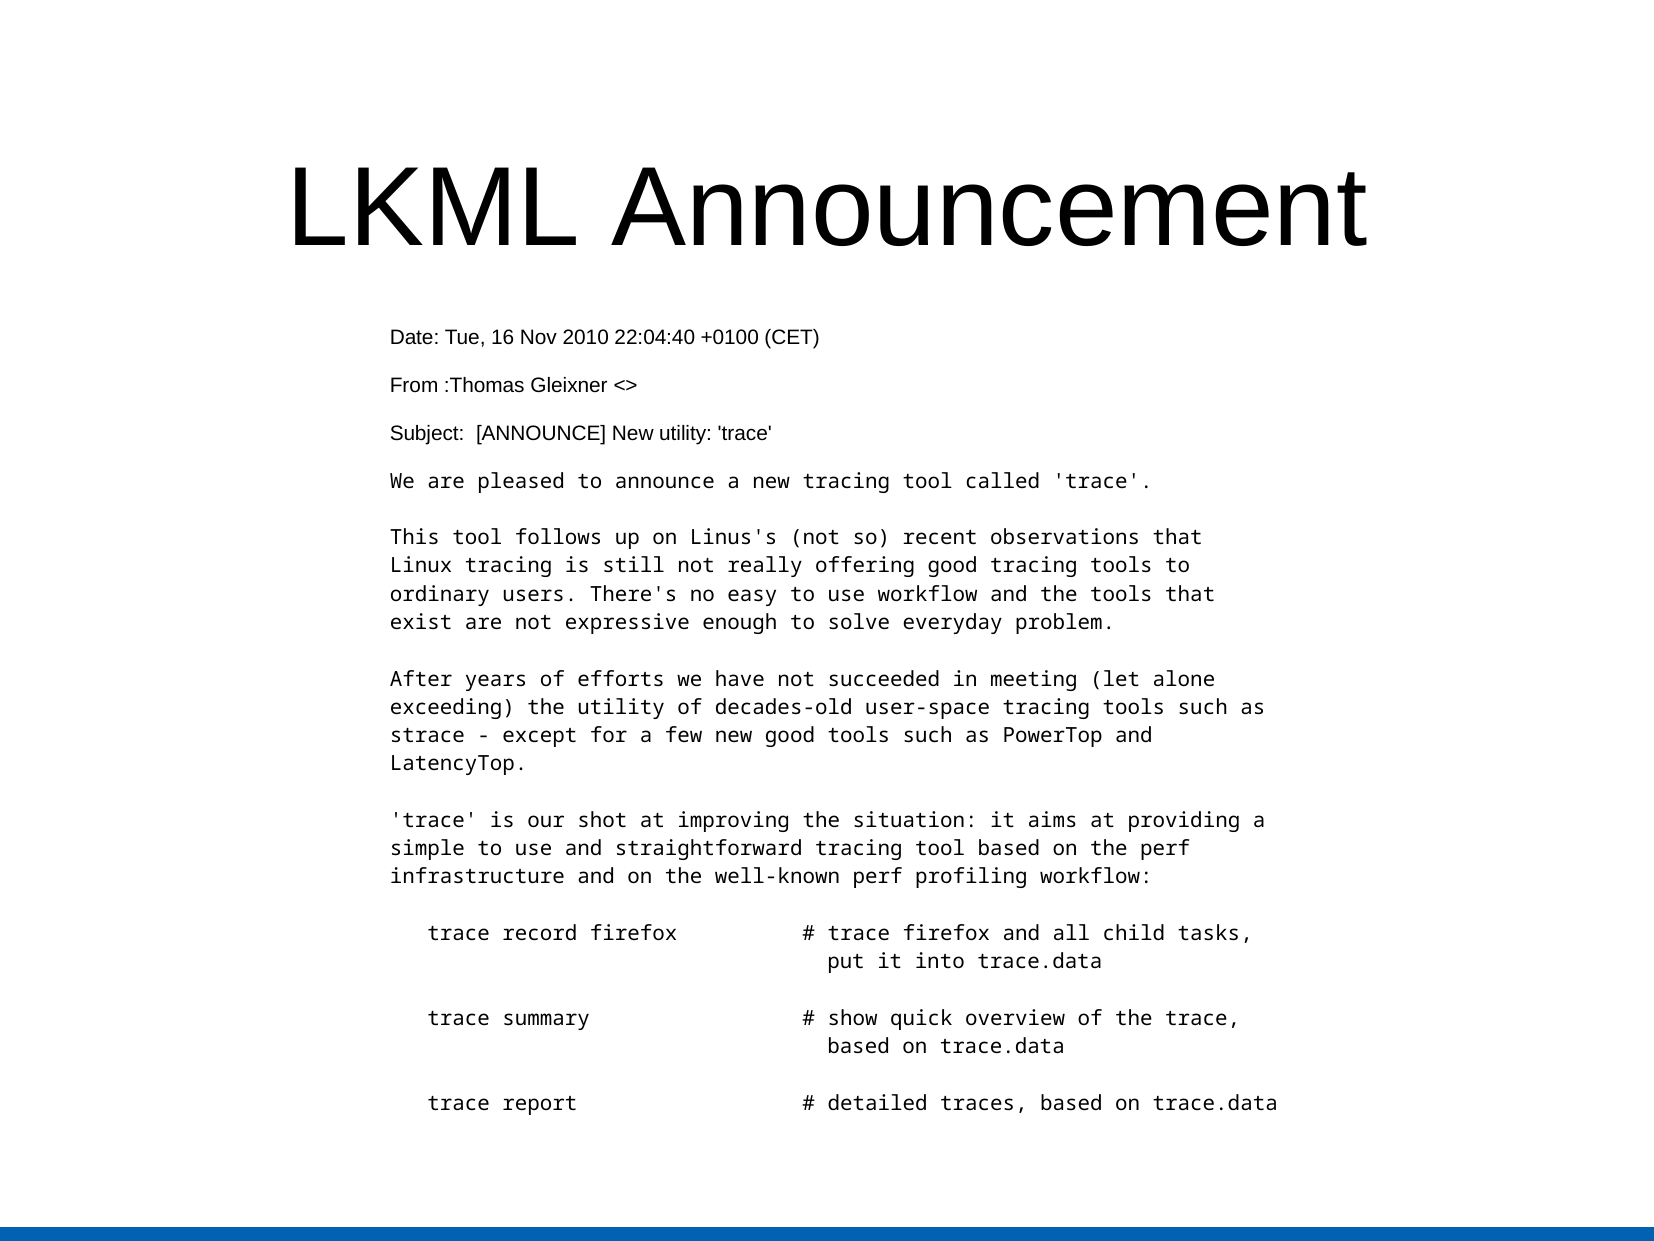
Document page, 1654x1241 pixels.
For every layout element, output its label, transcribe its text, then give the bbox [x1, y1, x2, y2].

text_box Date: Tue, 16 Nov 2010 22:04:40 +0100 (CET) From :Thomas Gleixner <> Subject: [ANNOUNCE] New utility: 'trace' We are pleased to announce a new tracing tool called 'trace'. This tool follows up on Linus's (not so) recent observations that Linux tracing is still not really offering good tracing tools to ordinary users. There's no easy to use workflow and the tools that exist are not expressive enough to solve everyday problem. After years of efforts we have not succeeded in meeting (let alone exceeding) the utility of decades-old user-space tracing tools such as strace - except for a few new good tools such as PowerTop and LatencyTop. 'trace' is our shot at improving the situation: it aims at providing a simple to use and straightforward tracing tool based on the perf infrastructure and on the well-known perf profiling workflow: trace record firefox # trace firefox and all child tasks, put it into trace.data trace summary # show quick overview of the trace, based on trace.data trace report # detailed traces, based on trace.data [375, 318, 1293, 1201]
title LKML Announcement [121, 110, 1534, 303]
